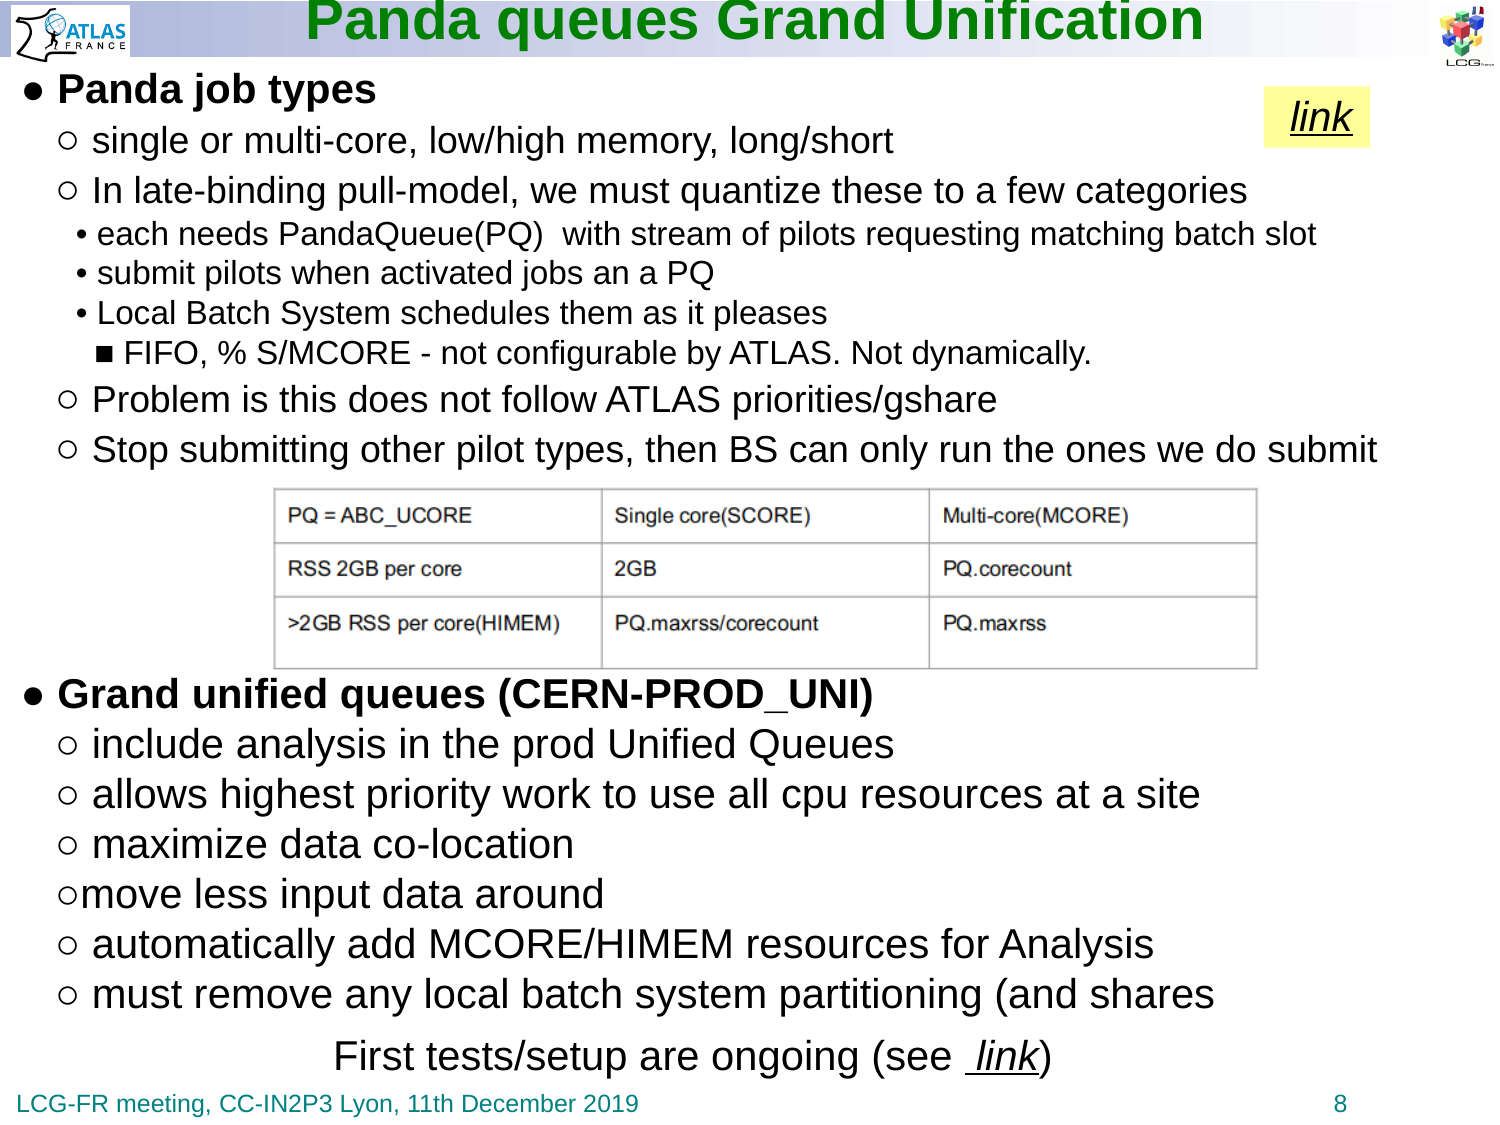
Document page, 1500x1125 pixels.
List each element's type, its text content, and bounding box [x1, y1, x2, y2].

text_box ● Panda job types ○ single or multi-core, low/high memory, long/short ○ In late-binding pull-model, we must quantize these to a few categories • each needs PandaQueue(PQ) with stream of pilots requesting matching batch slot • submit pilots when activated jobs an a PQ • Local Batch System schedules them as it pleases ■ FIFO, % S/MCORE - not configurable by ATLAS. Not dynamically. ○ Problem is this does not follow ATLAS priorities/gshare ○ Stop submitting other pilot types, then BS can only run the ones we do submit ● Grand unified queues (CERN-PROD_UNI) ○ include analysis in the prod Unified Queues ○ allows highest priority work to use all cpu resources at a site ○ maximize data co-location ○move less input data around ○ automatically add MCORE/HIMEM resources for Analysis ○ must remove any local batch system partitioning (and shares [5, 54, 1500, 1008]
text_box link [1263, 86, 1371, 148]
text_box Panda queues Grand Unification [7, 0, 1500, 107]
text_box First tests/setup are ongoing (see link) [318, 1025, 1182, 1087]
picture [258, 484, 1270, 672]
